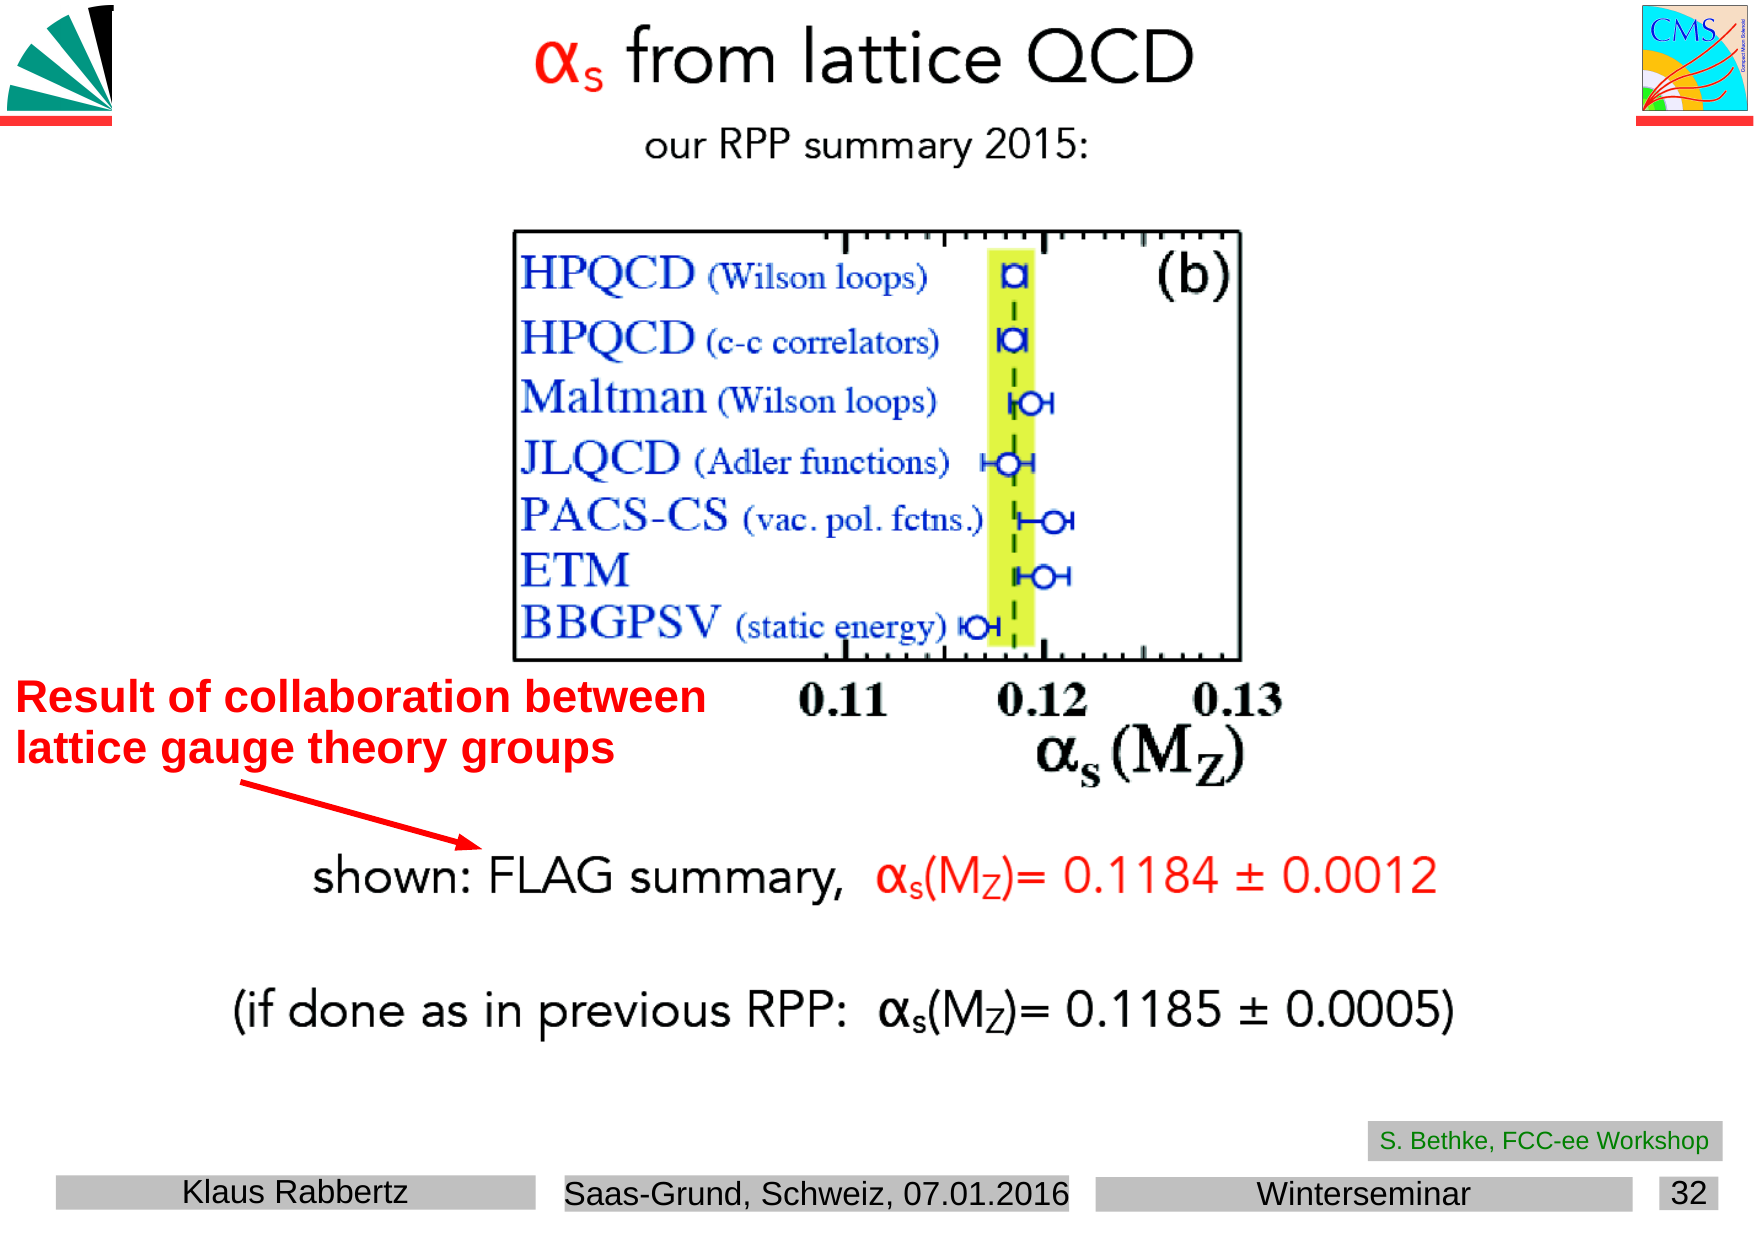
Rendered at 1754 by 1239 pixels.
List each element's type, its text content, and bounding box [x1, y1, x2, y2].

picture [1642, 5, 1748, 111]
picture [7, 5, 1636, 1124]
text_box Result of collaboration between lattice gauge theory groups [3, 665, 720, 780]
text_box S. Bethke, FCC-ee Workshop [1367, 1121, 1723, 1162]
